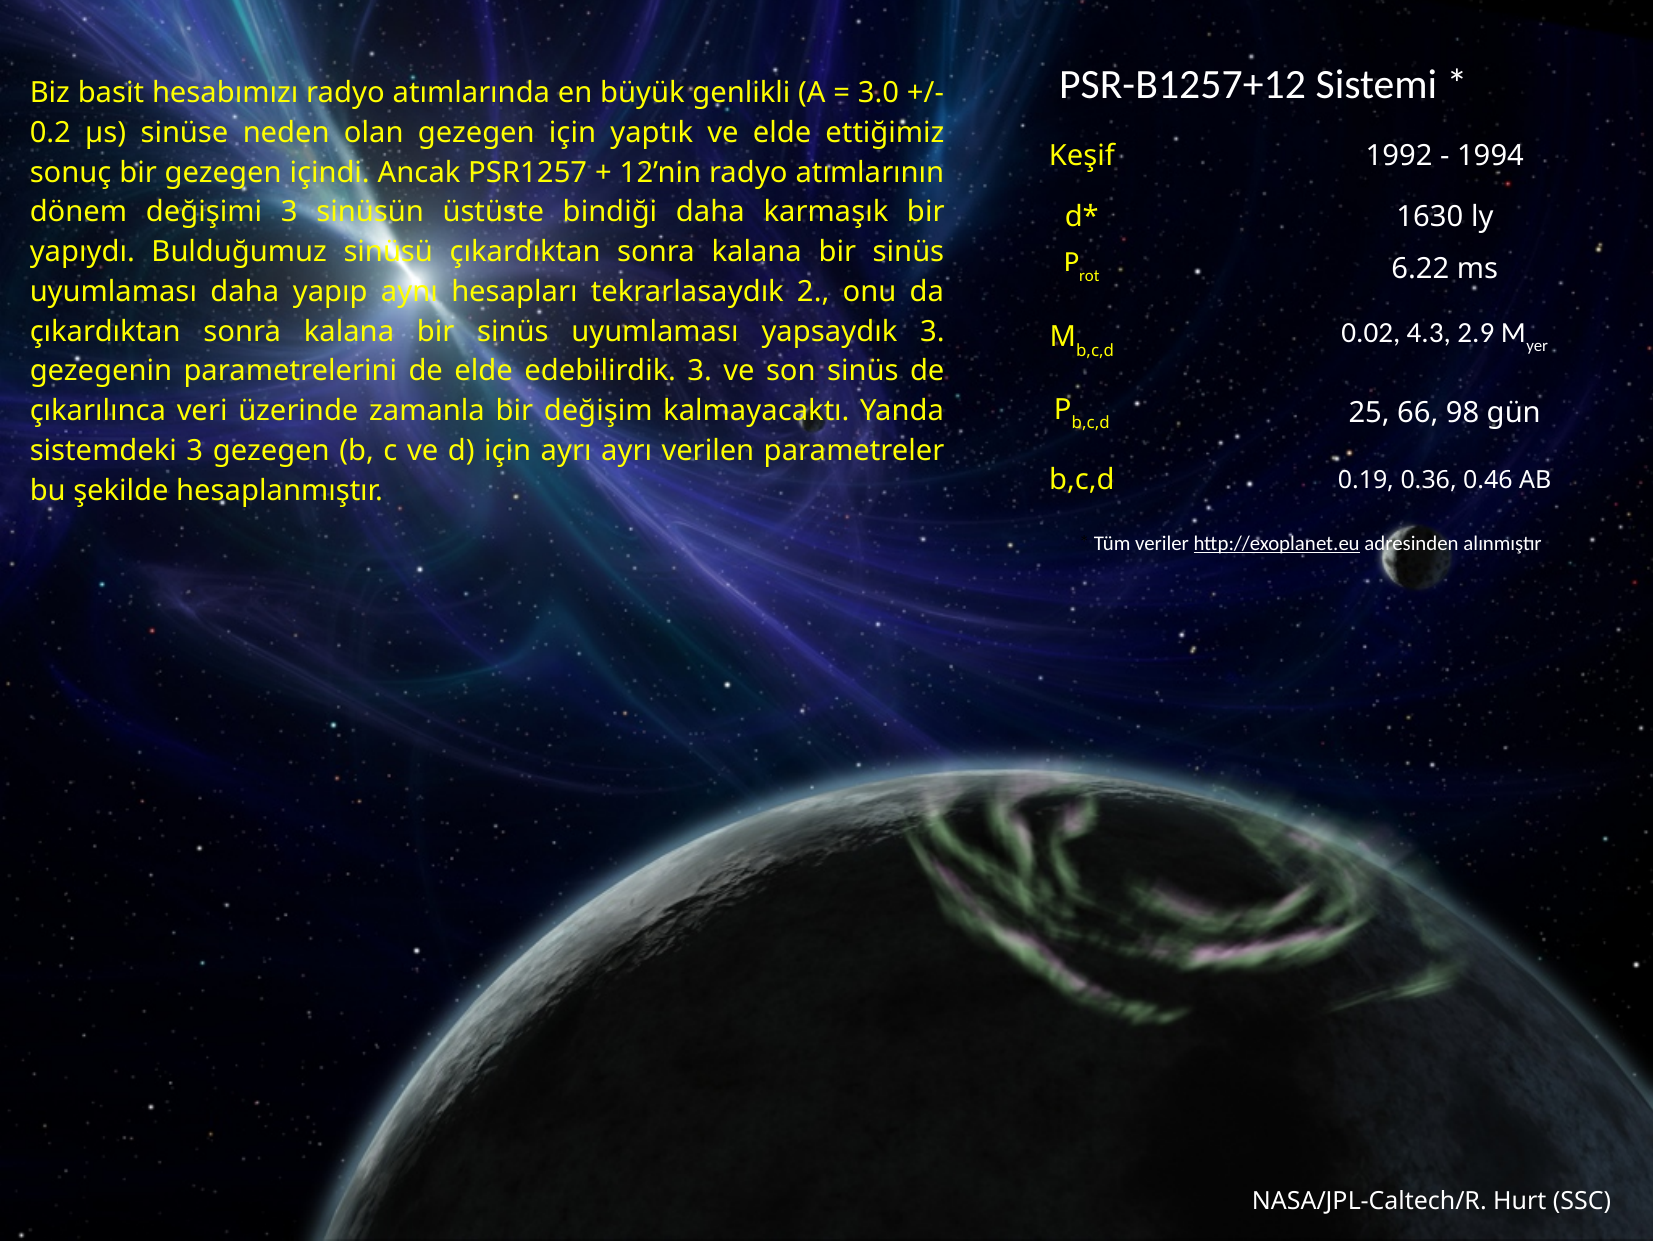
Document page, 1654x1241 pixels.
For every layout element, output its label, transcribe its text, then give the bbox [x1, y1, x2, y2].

table_cell 0.02, 4.3, 2.9 Myer [1263, 294, 1626, 382]
table_cell Prot [961, 241, 1263, 294]
table_cell 25, 66, 98 gün [1263, 382, 1626, 440]
table_cell 1630 ly [1263, 189, 1626, 241]
table_cell 0.19, 0.36, 0.46 AB [1263, 440, 1626, 517]
picture [0, 0, 1653, 1241]
table_cell 1992 - 1994 [1263, 120, 1626, 189]
text_box Biz basit hesabımızı radyo atımlarında en büyük genlikli (A = 3.0 +/- 0.2 μs) sinüse neden olan gezegen için yaptık ve elde ettiğimiz sonuç bir gezegen içindi. Ancak PSR1257 + 12’nin radyo atımlarının dönem değişimi 3 sinüsün üstüste bindiği daha karmaşık bir yapıydı. Bulduğumuz sinüsü çıkardıktan sonra kalana bir sinüs uyumlaması daha yapıp aynı hesapları tekrarlasaydık 2., onu da çıkardıktan sonra kalana bir sinüs uyumlaması yapsaydık 3. gezegenin parametrelerini de elde edebilirdik. 3. ve son sinüs de çıkarılınca veri üzerinde zamanla bir değişim kalmayacaktı. Yanda sistemdeki 3 gezegen (b, c ve d) için ayrı ayrı verilen parametreler bu şekilde hesaplanmıştır. [15, 63, 961, 509]
table_cell d* [961, 189, 1263, 241]
text_box * Tüm veriler http://exoplanet.eu adresinden alınmıştır [1079, 530, 1543, 556]
table_header PSR-B1257+12 Sistemi * [900, 57, 1626, 120]
table_cell b,c,d [900, 440, 1263, 517]
table_cell Pb,c,d [961, 382, 1263, 440]
table_cell 6.22 ms [1263, 241, 1626, 294]
table_cell Keşif [961, 120, 1263, 189]
table_cell Mb,c,d [961, 294, 1263, 382]
text_box NASA/JPL-Caltech/R. Hurt (SSC) [1251, 1185, 1612, 1216]
